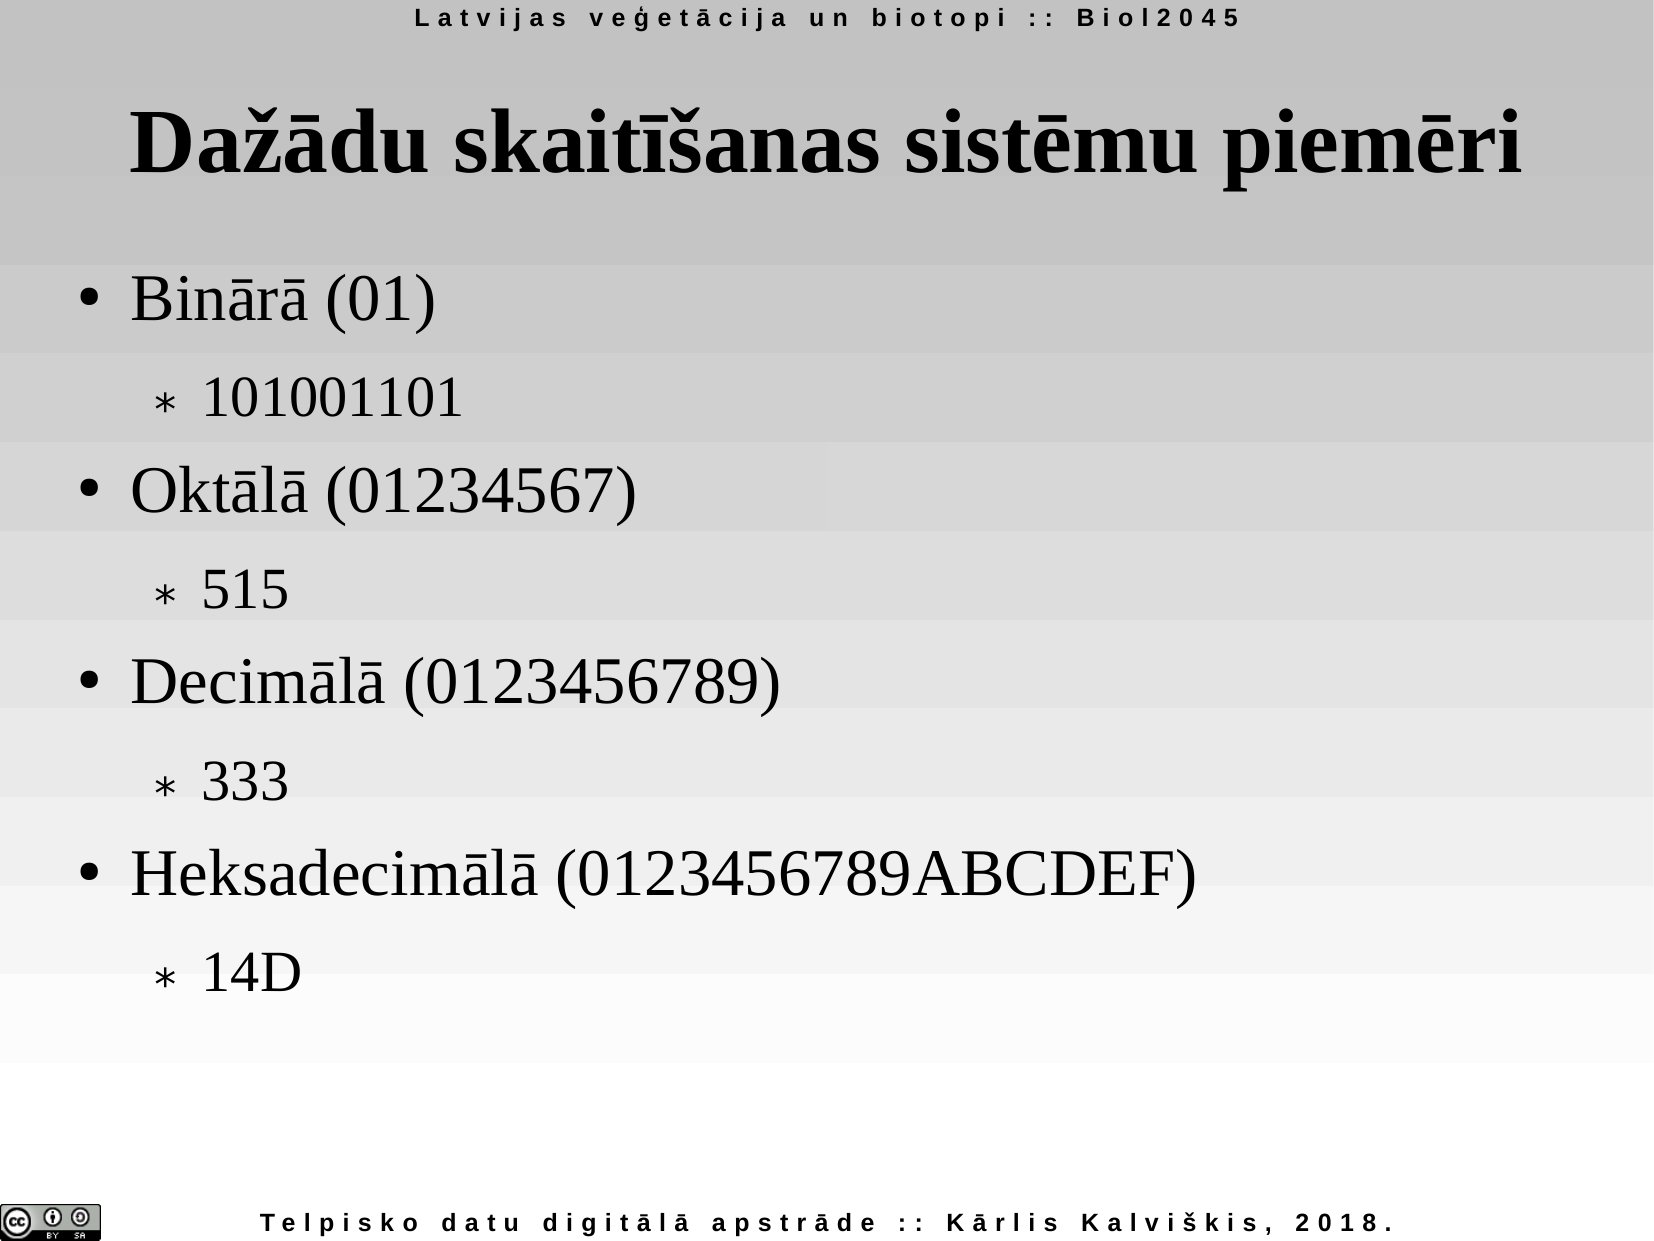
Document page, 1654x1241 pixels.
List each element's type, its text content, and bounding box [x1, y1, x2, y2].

title Dažādu skaitīšanas sistēmu piemēri [59, 37, 1596, 246]
list Binārā (01) 101001101 Oktālā (01234567) 515 Decimālā (0123456789) 333 Heksadecimālā (0123456789ABCDEF) 14D [59, 261, 1596, 1175]
picture [0, 0, 1654, 1241]
